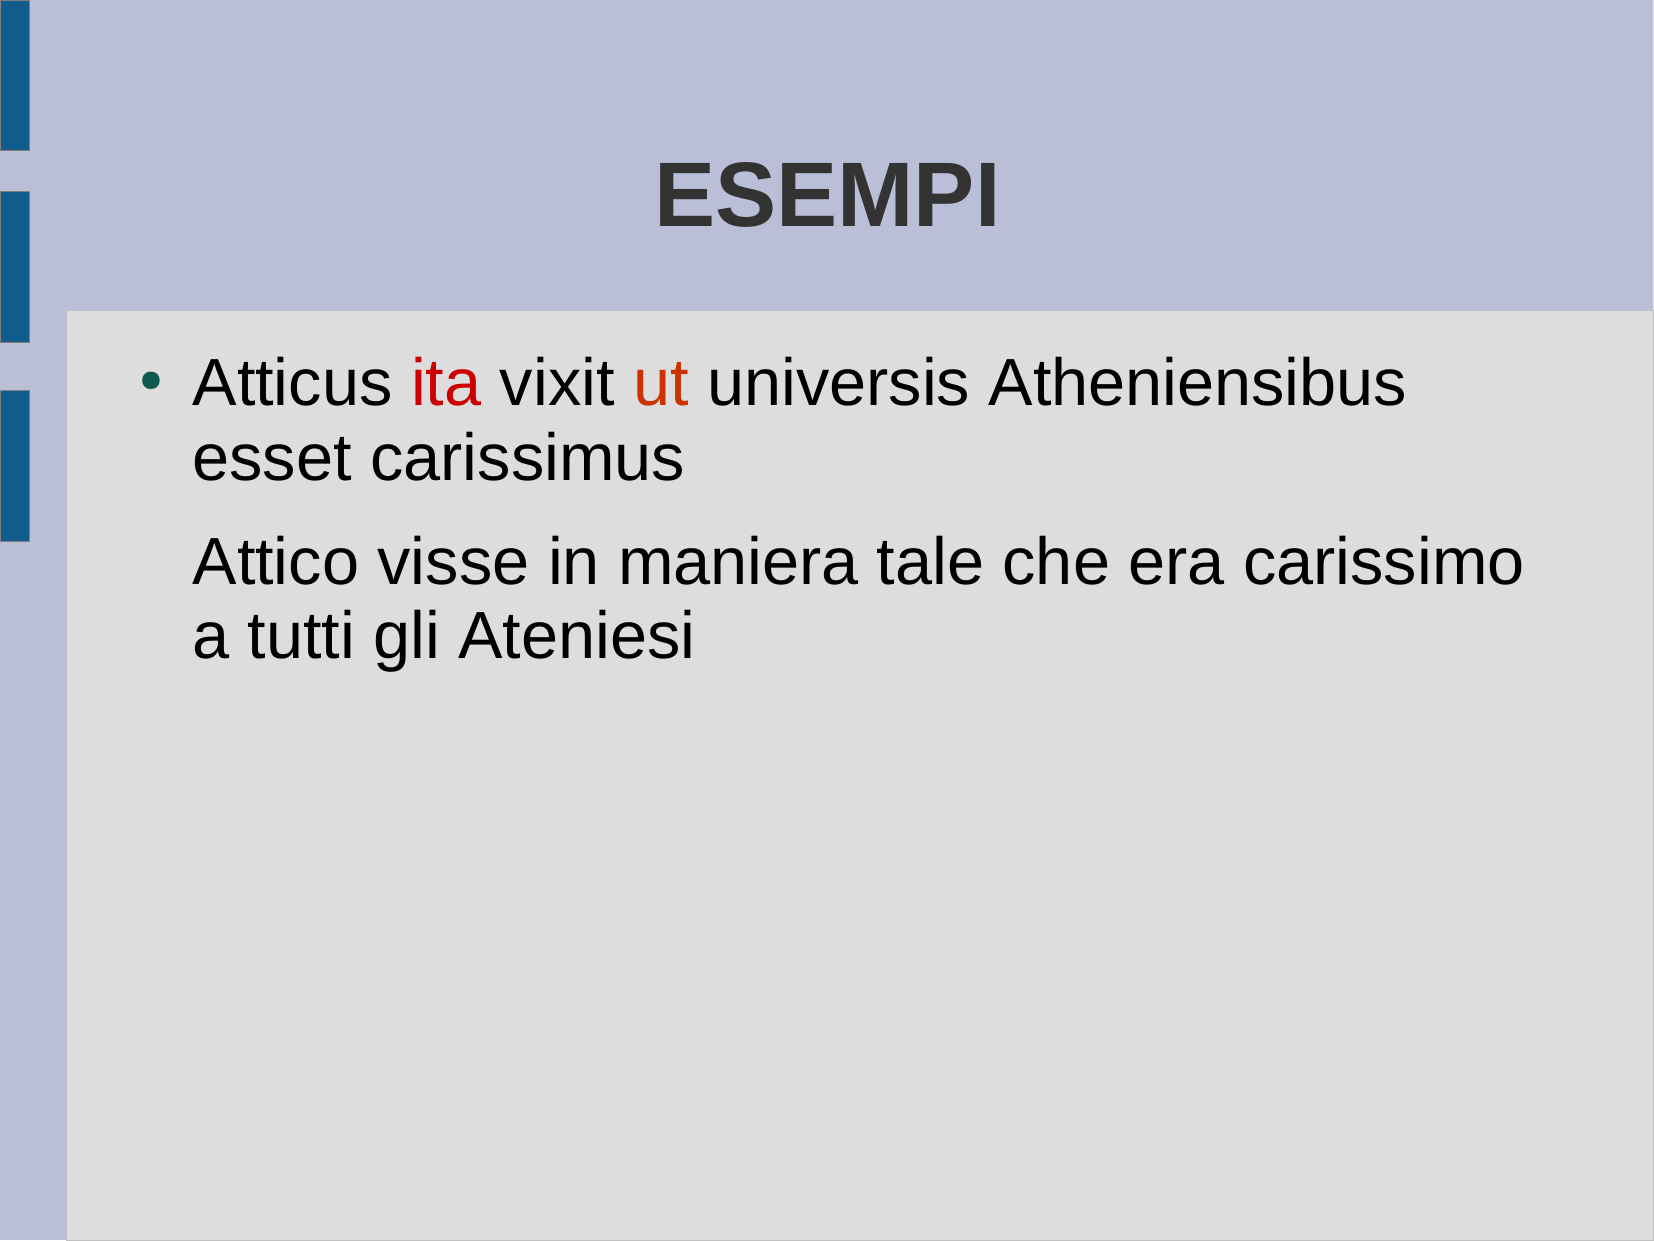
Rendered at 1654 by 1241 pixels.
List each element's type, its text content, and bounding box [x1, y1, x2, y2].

list Atticus ita vixit ut universis Atheniensibus esset carissimus Attico visse in maniera tale che era carissimo a tutti gli Ateniesi [121, 344, 1534, 1127]
title ESEMPI [121, 91, 1534, 299]
